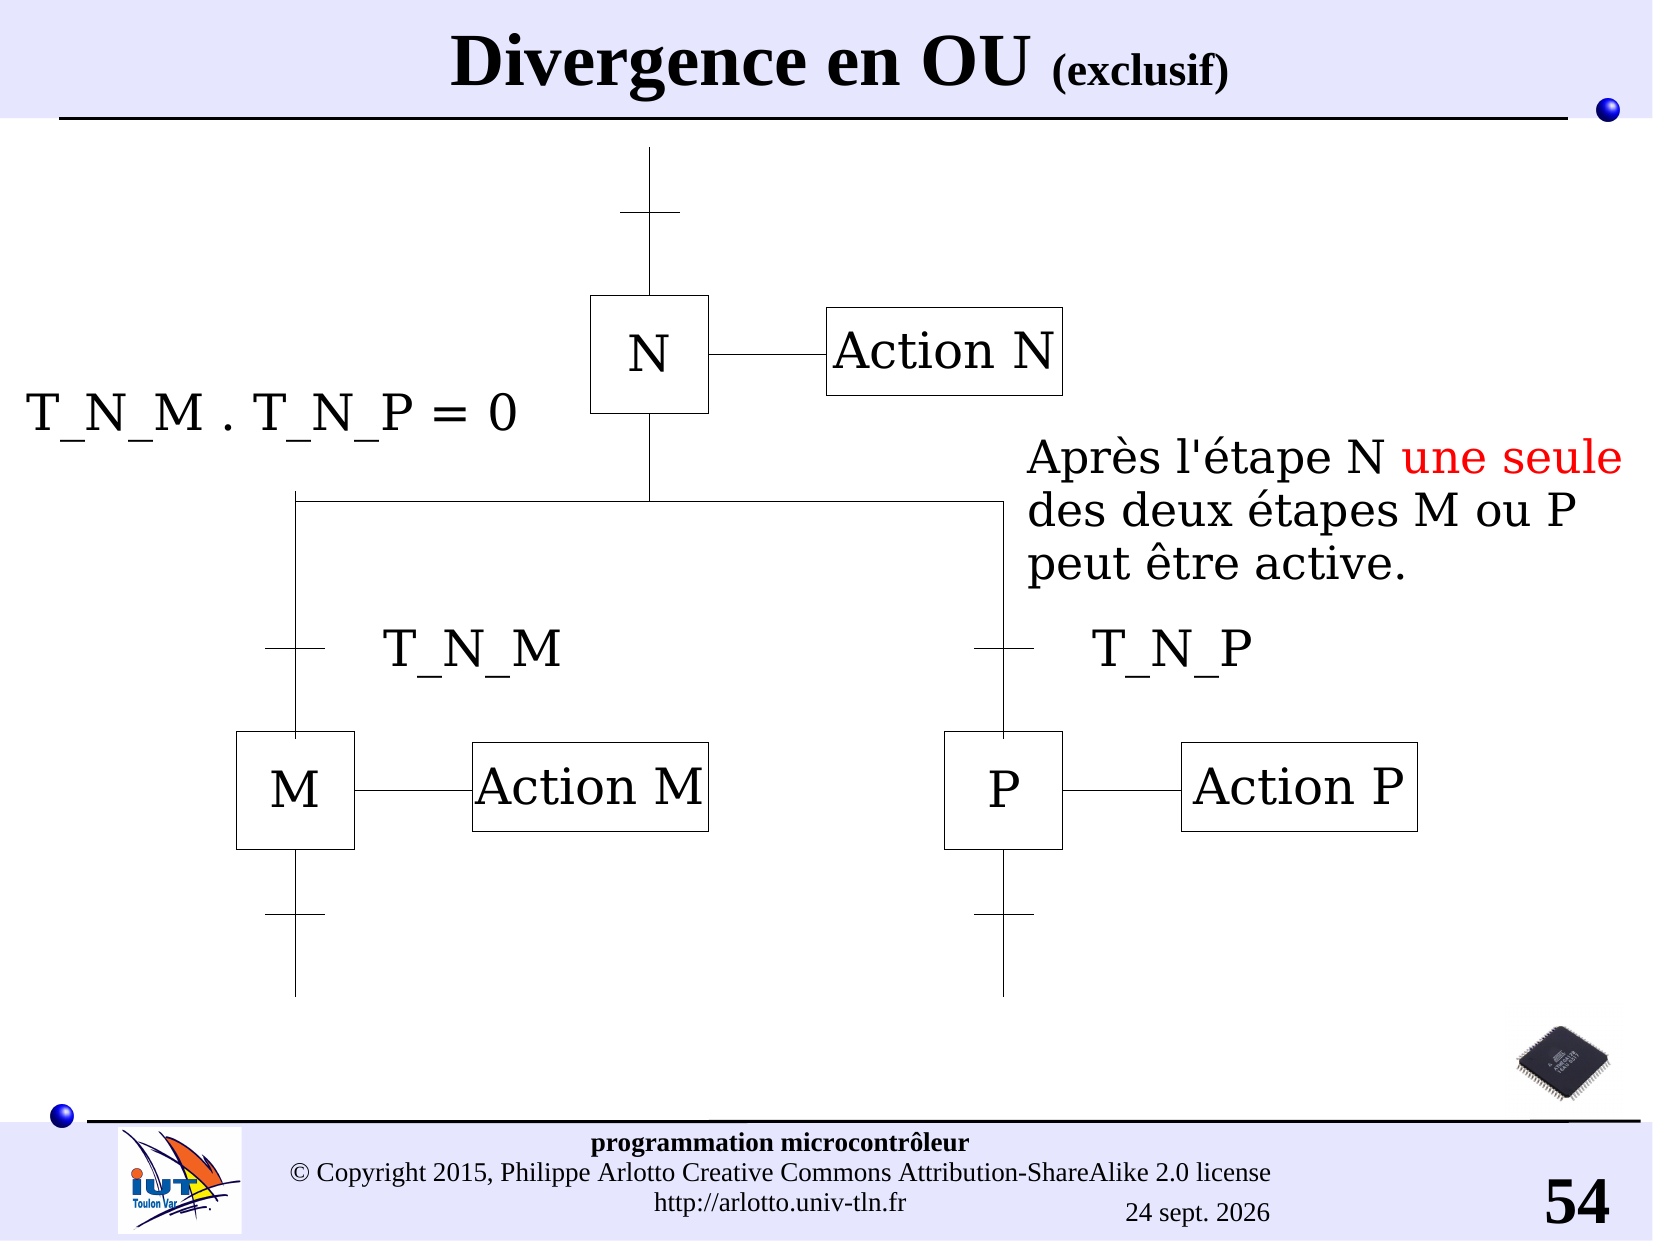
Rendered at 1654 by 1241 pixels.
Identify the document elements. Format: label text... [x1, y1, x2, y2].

picture [1505, 1003, 1625, 1119]
text_box N [590, 295, 709, 414]
text_box M [236, 731, 355, 850]
text_box T_N_M . T_N_P = 0 [26, 383, 520, 443]
text_box Après l'étape N une seule des deux étapes M ou P peut être active. [1027, 430, 1624, 591]
text_box T_N_M [383, 619, 563, 679]
text_box P [944, 731, 1063, 850]
text_box Action M [472, 742, 709, 832]
text_box Action P [1181, 742, 1418, 832]
text_box Action N [826, 307, 1063, 396]
text_box T_N_P [1092, 619, 1254, 679]
title Divergence en OU (exclusif) [95, 11, 1585, 110]
